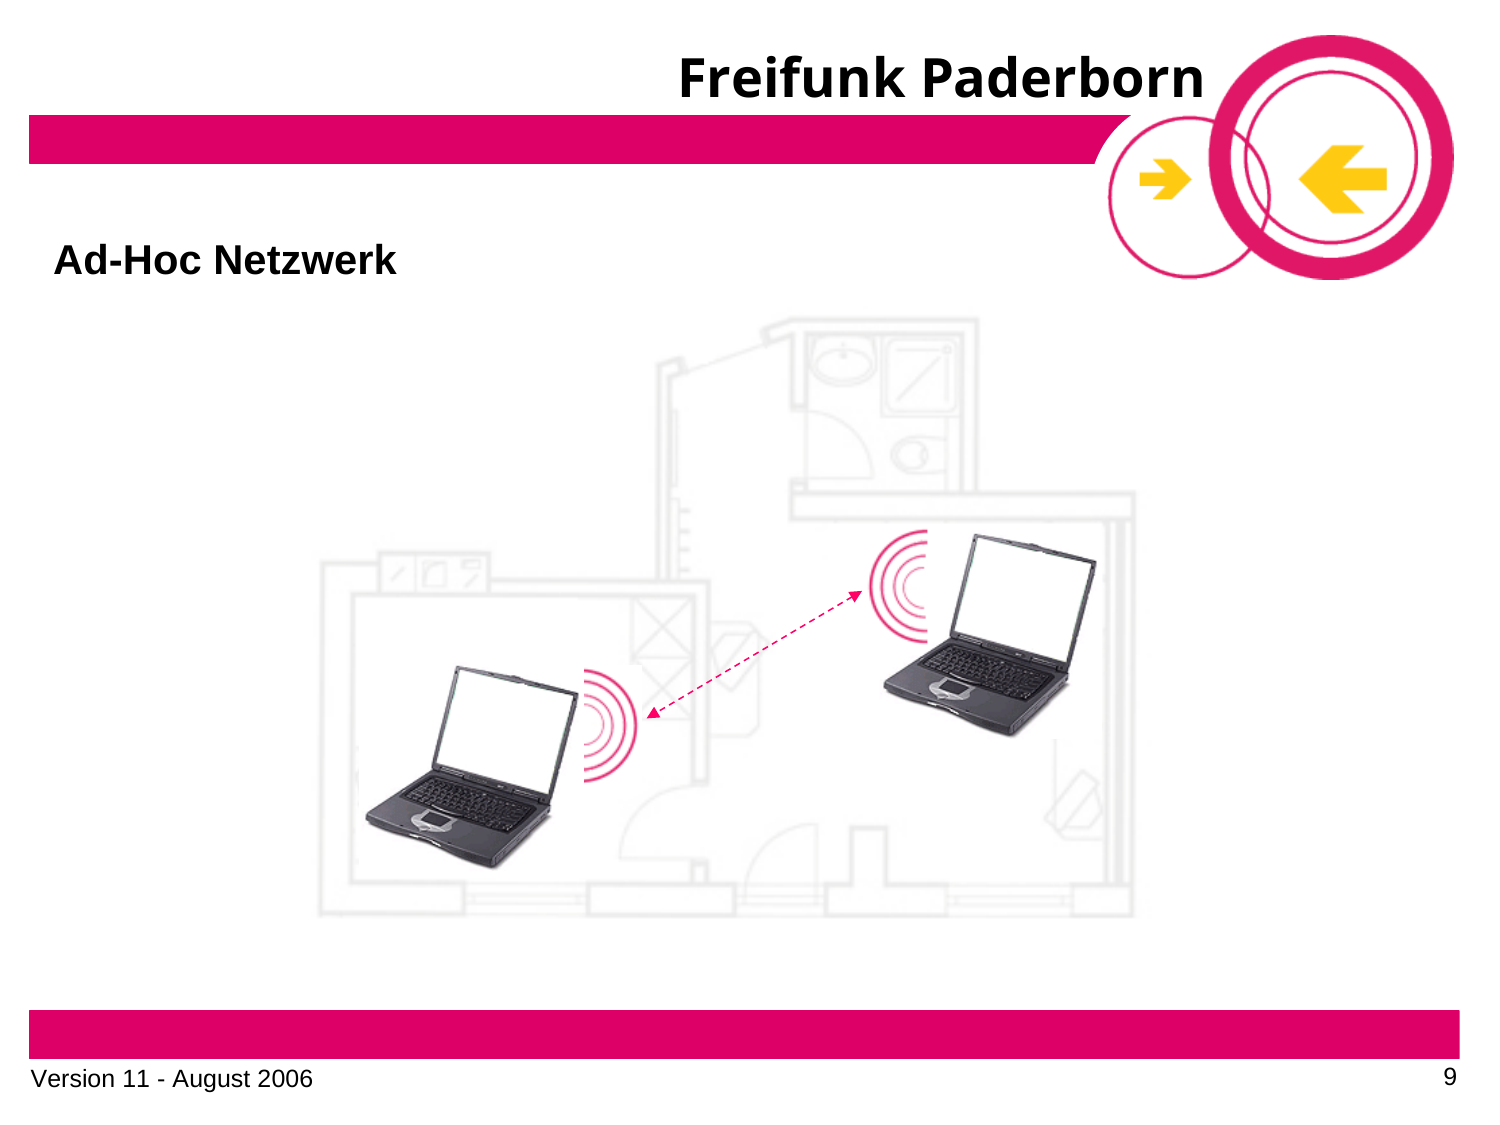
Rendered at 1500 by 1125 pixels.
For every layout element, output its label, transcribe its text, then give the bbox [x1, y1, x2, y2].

text_box Ad-Hoc Netzwerk [53, 233, 1046, 313]
picture [1107, 35, 1454, 280]
picture [305, 306, 1152, 929]
